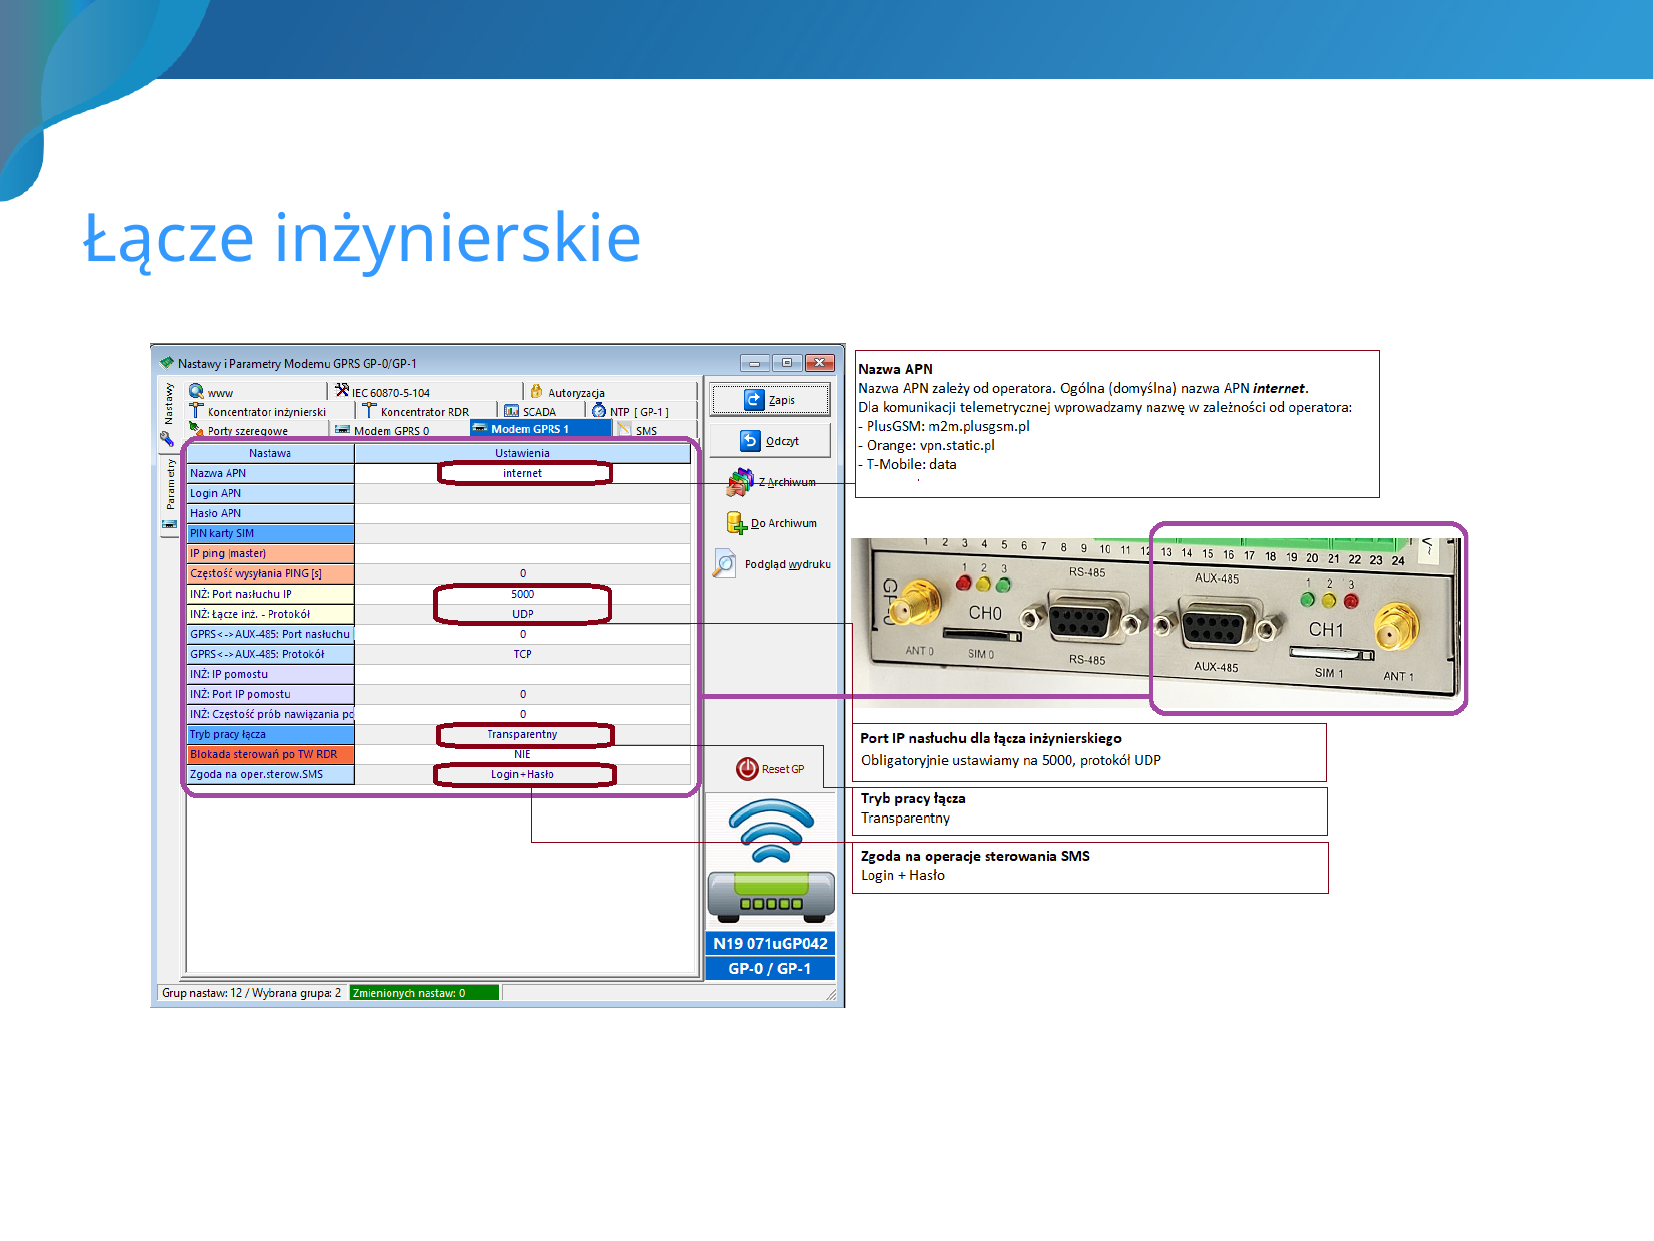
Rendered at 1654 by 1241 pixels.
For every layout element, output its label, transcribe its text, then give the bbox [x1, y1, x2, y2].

picture [0, 0, 1654, 1241]
title Łącze inżynierskie [82, 132, 1571, 340]
